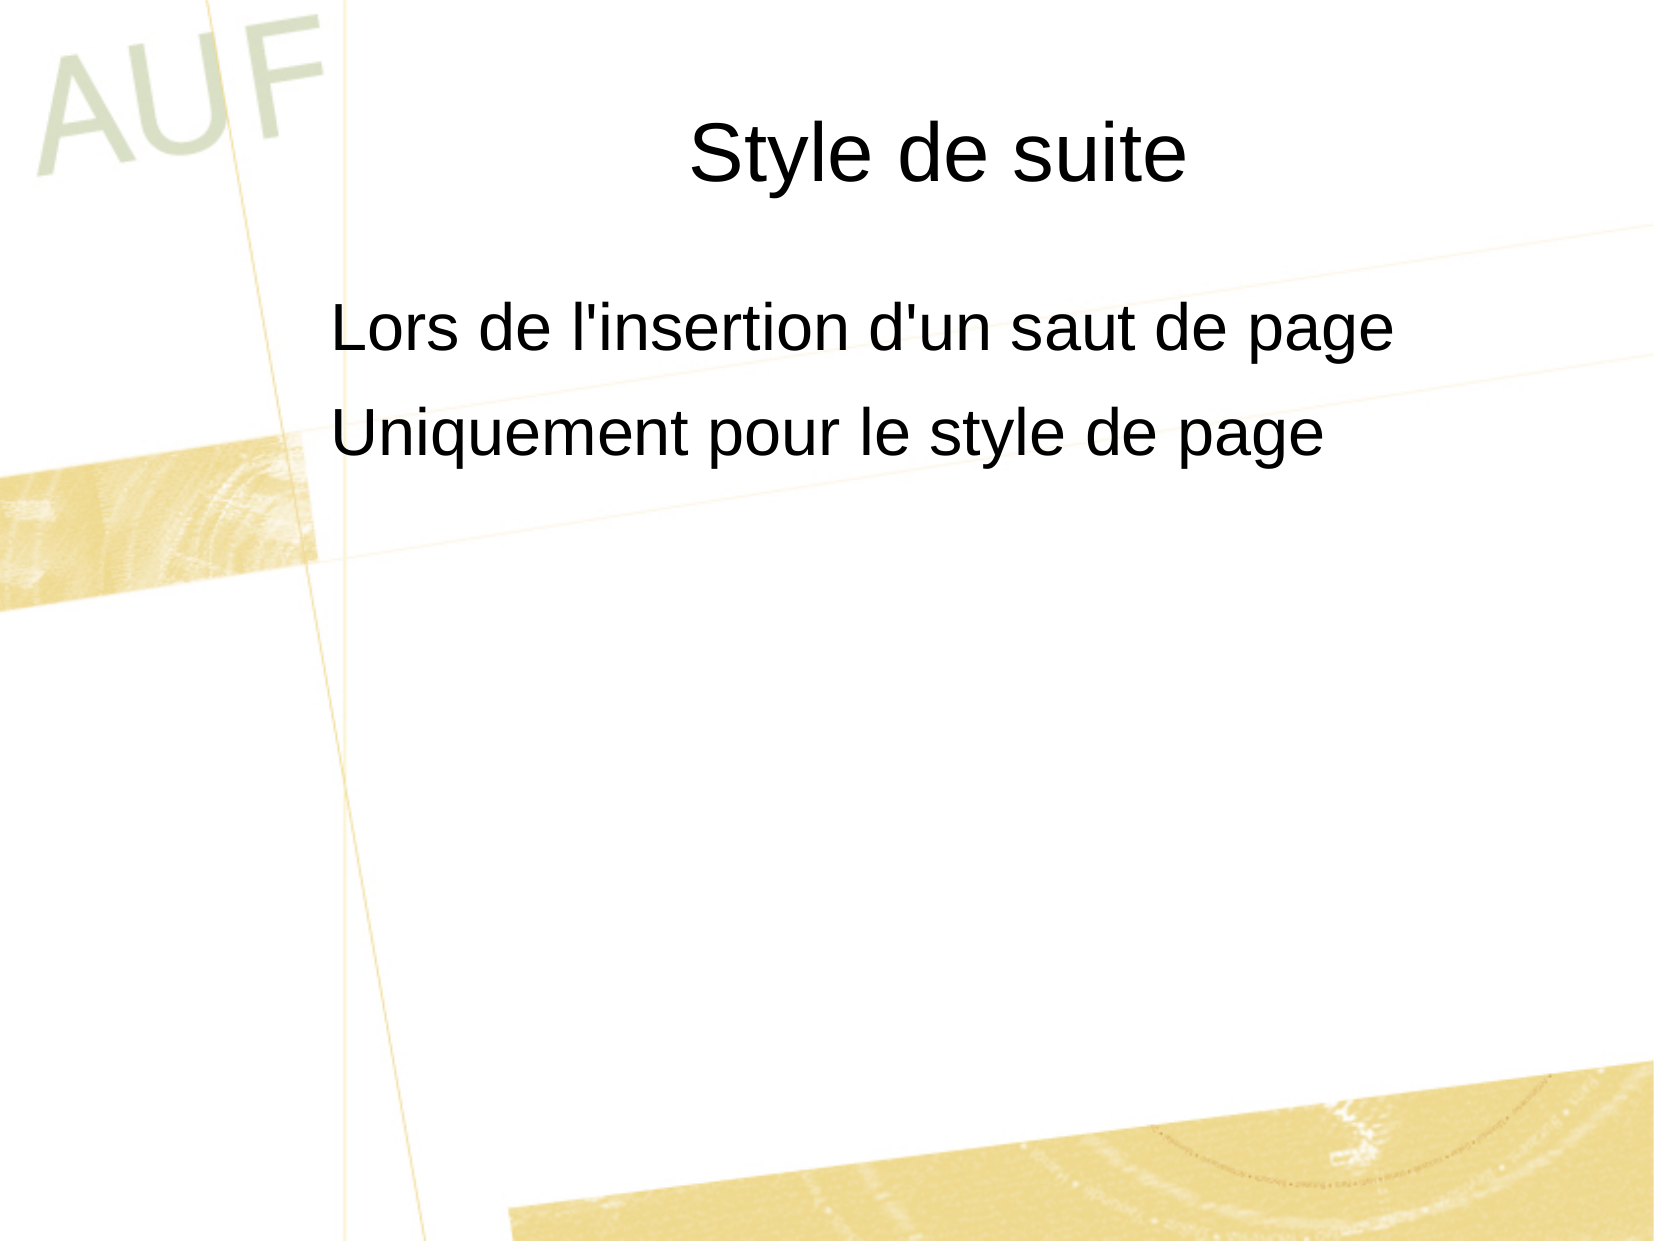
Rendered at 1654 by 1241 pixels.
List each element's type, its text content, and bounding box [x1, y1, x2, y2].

picture [0, 0, 1654, 1241]
list Lors de l'insertion d'un saut de page Uniquement pour le style de page [82, 290, 1571, 1094]
title Style de suite [82, 56, 1571, 250]
